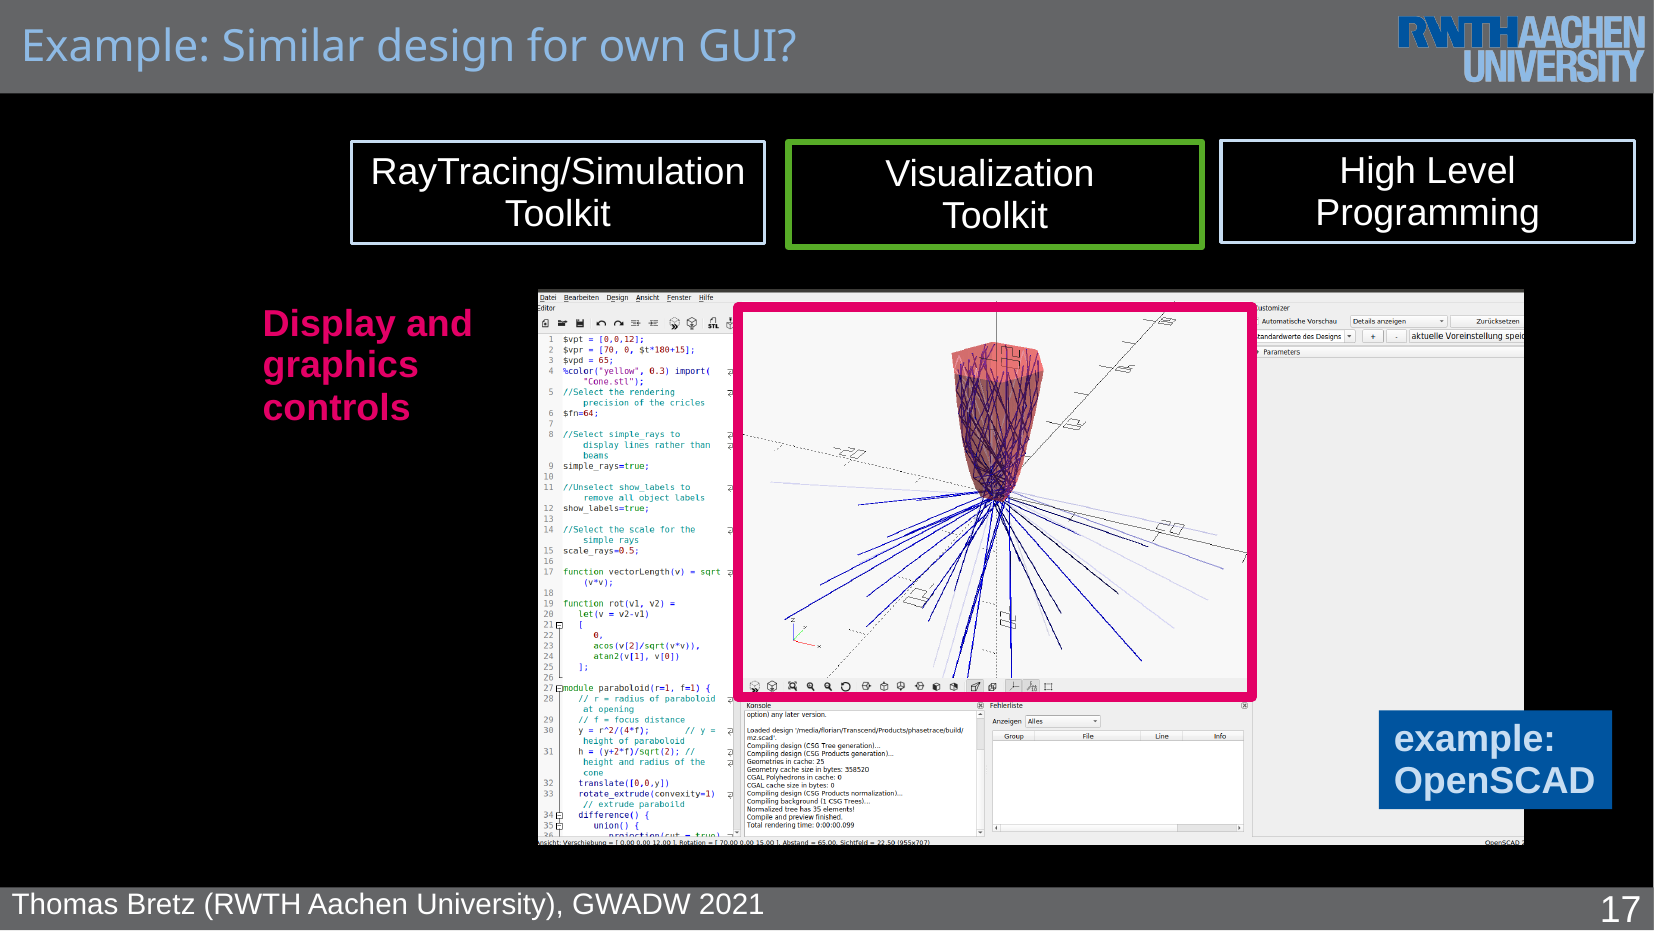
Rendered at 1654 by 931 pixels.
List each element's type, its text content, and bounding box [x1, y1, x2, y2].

text_box Display and graphics controls [248, 294, 559, 436]
title Example: Similar design for own GUI? [20, 7, 1510, 82]
text_box High Level Programming [1220, 140, 1635, 243]
text_box example: OpenSCAD [1378, 710, 1613, 810]
picture [538, 289, 1524, 845]
text_box RayTracing/Simulation Toolkit [351, 141, 765, 244]
text_box Visualization Toolkit [788, 141, 1202, 247]
picture [1363, 0, 1654, 113]
